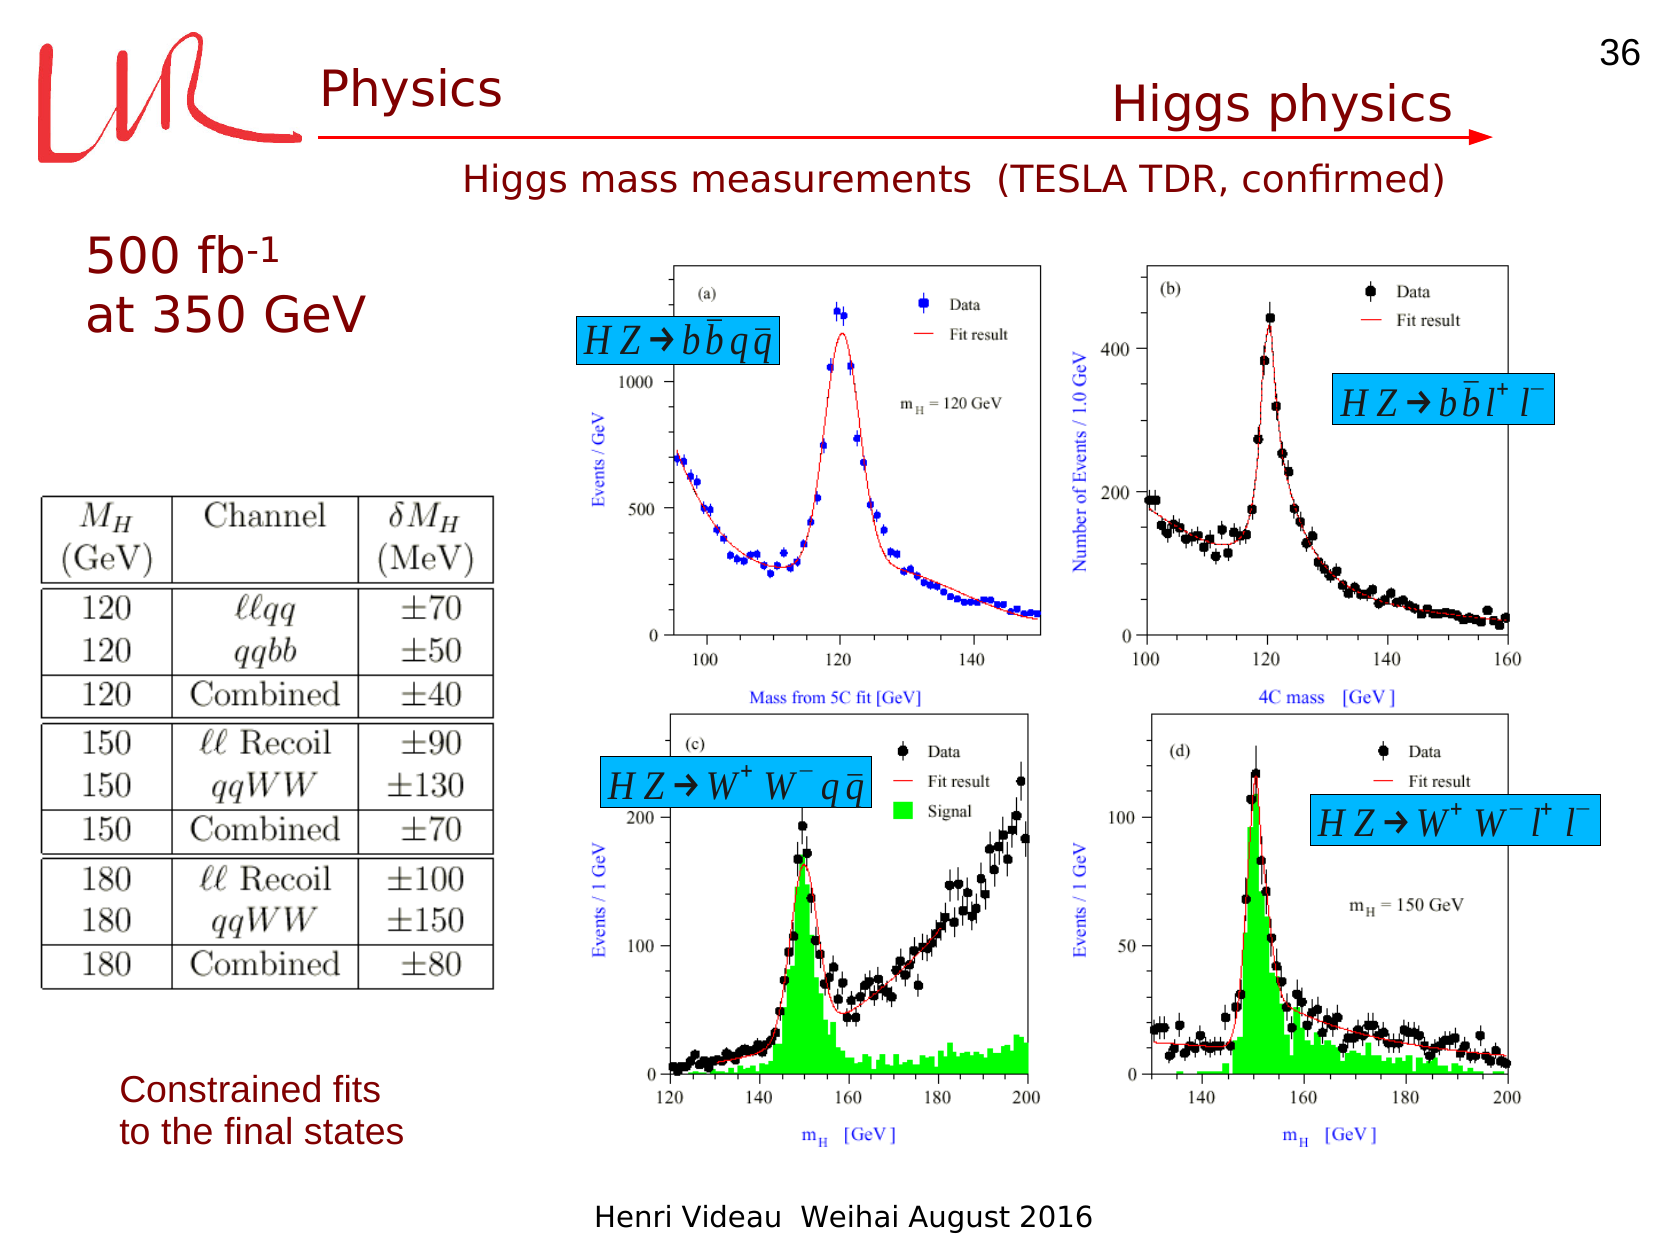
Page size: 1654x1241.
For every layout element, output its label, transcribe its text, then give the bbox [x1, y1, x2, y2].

chart [600, 756, 872, 808]
text_box Constrained fits to the final states [119, 1068, 406, 1153]
text_box 500 fb-1 at 350 GeV [85, 227, 368, 346]
chart [1310, 794, 1601, 846]
chart [1332, 373, 1555, 425]
picture [38, 32, 302, 163]
text_box Higgs mass measurements (TESLA TDR, confirmed) [461, 157, 1564, 203]
chart [576, 316, 780, 365]
text_box Higgs physics [1111, 74, 1456, 134]
picture [0, 232, 1573, 1178]
